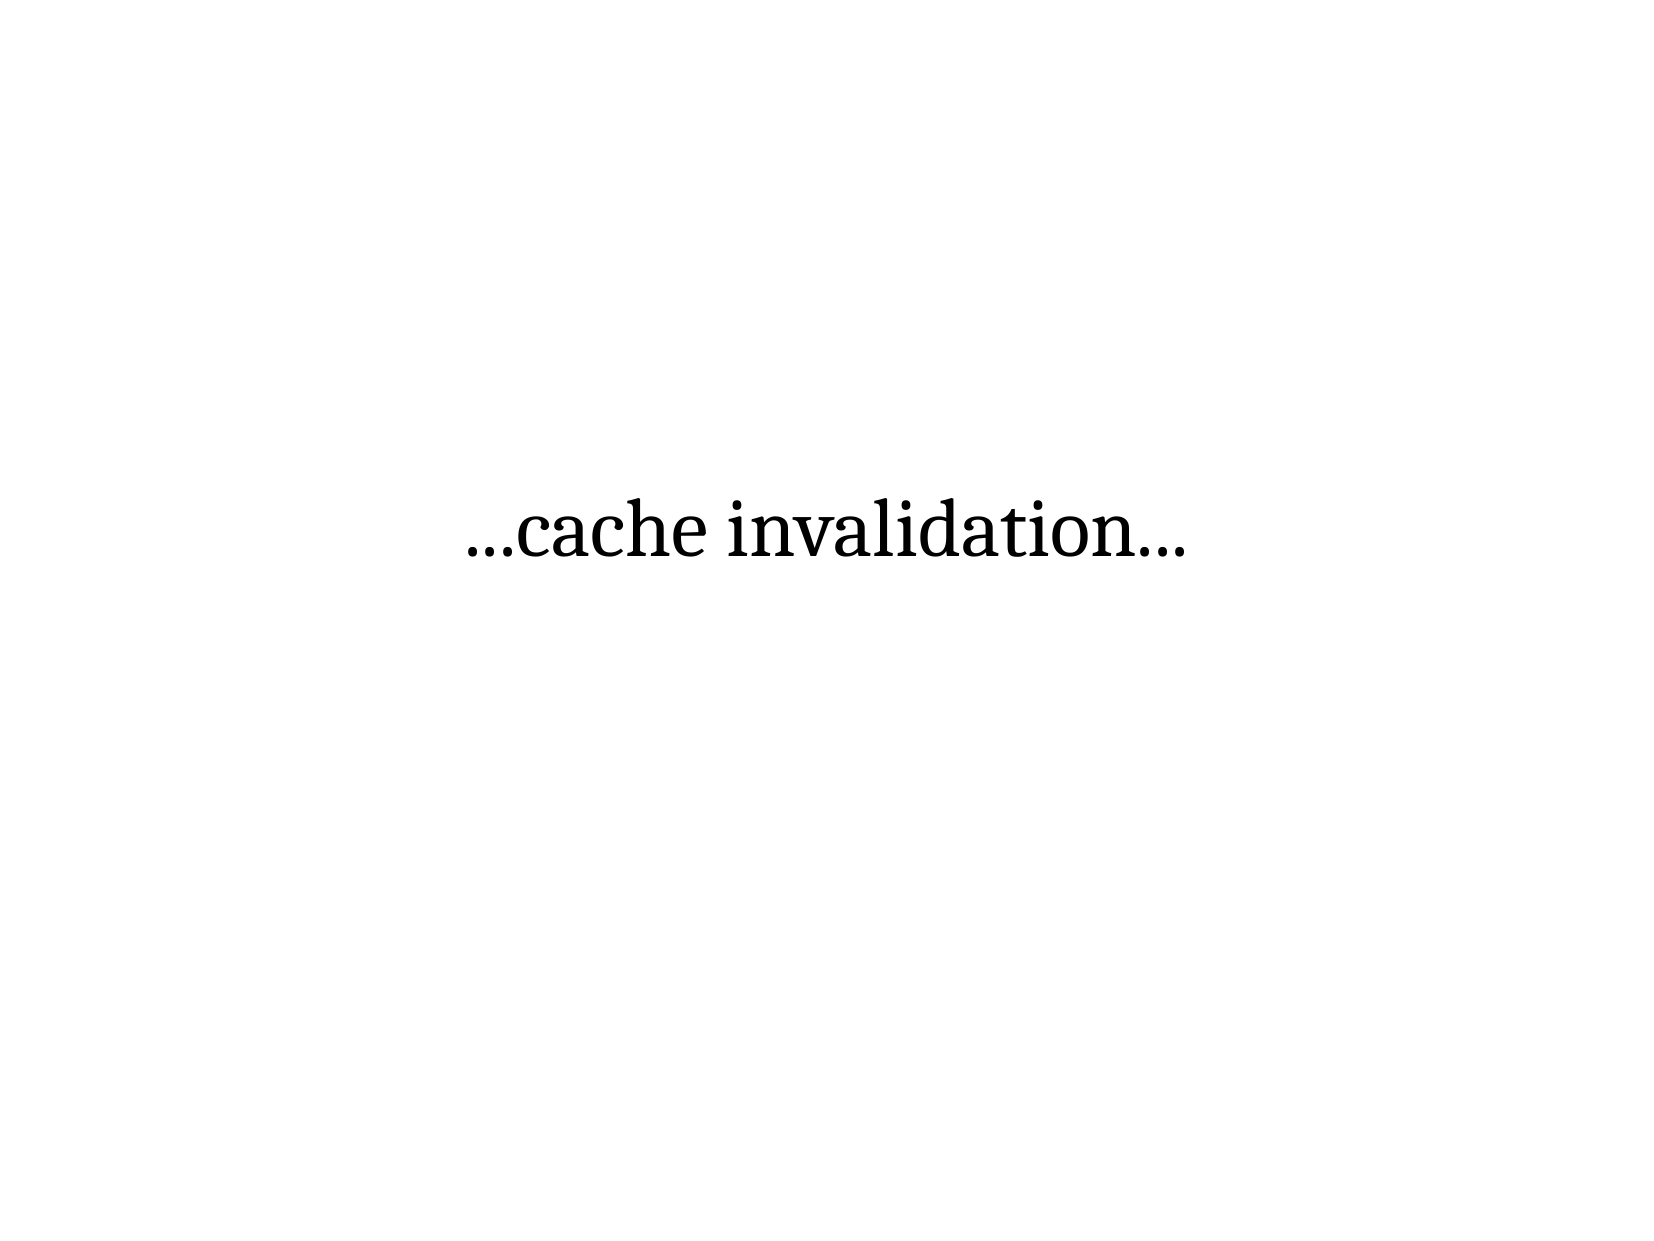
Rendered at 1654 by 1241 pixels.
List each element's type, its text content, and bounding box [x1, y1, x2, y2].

subtitle ...cache invalidation... [82, 49, 1571, 1010]
